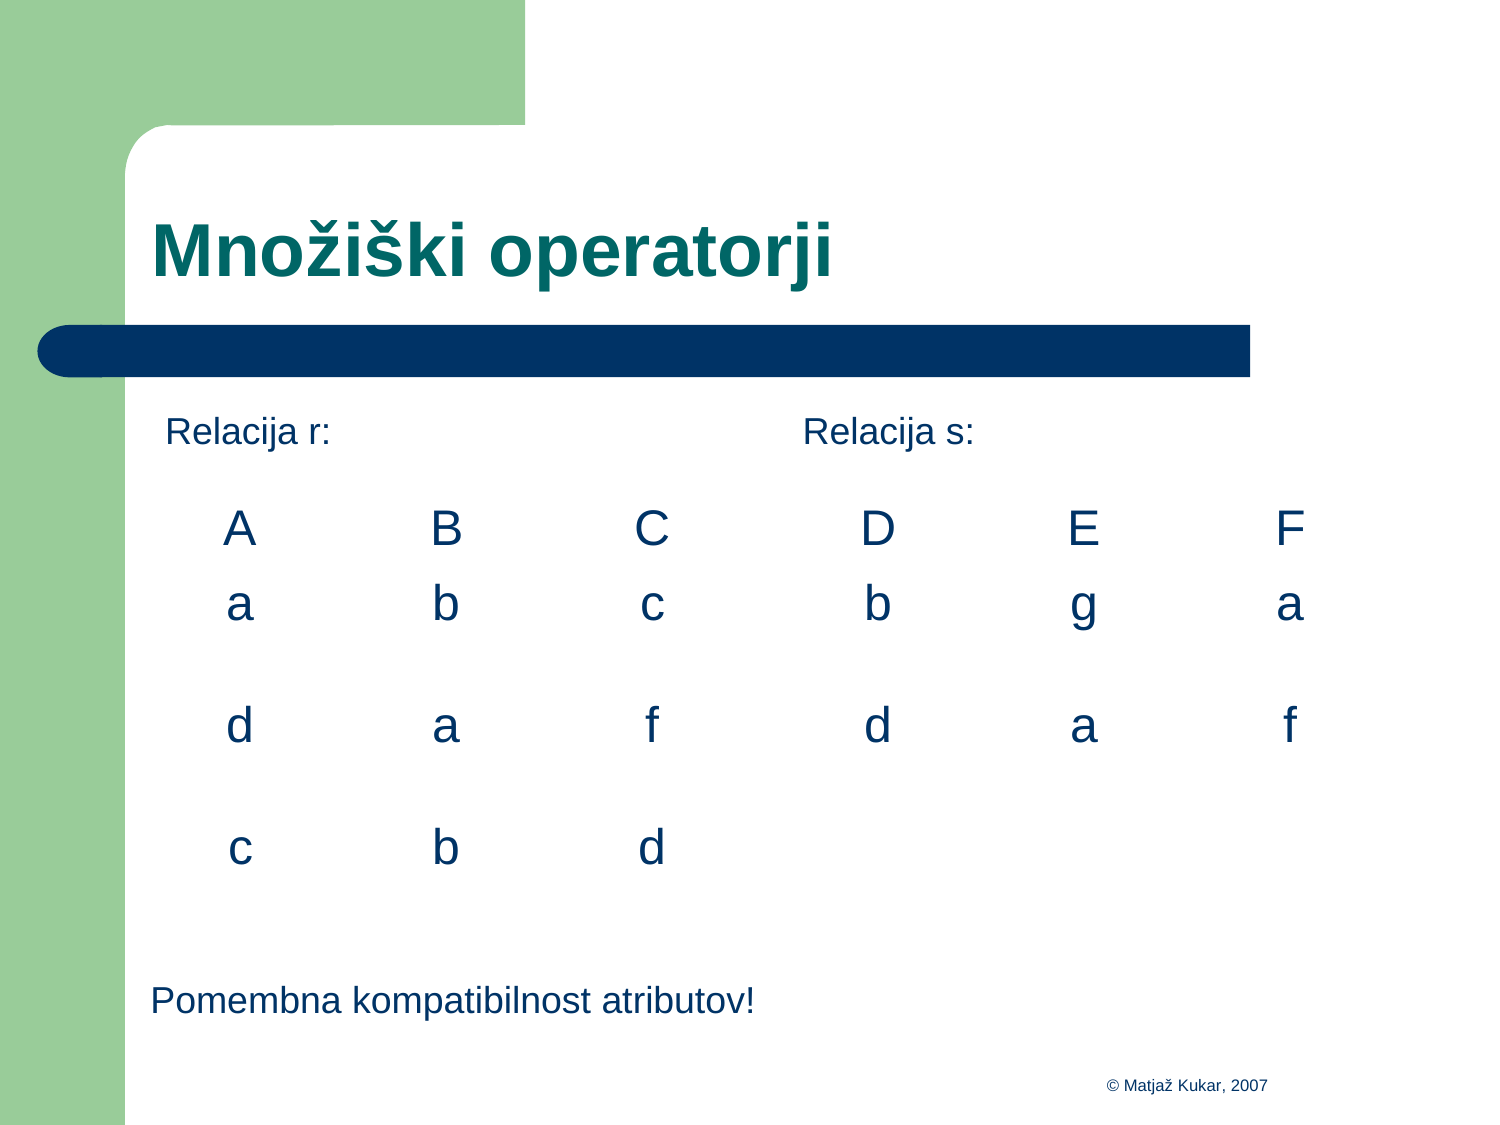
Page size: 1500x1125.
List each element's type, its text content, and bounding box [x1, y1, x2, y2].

table_header C [550, 488, 756, 563]
table_cell f [1187, 685, 1393, 806]
table_cell g [981, 563, 1187, 685]
table_cell b [344, 807, 550, 928]
table_header B [344, 488, 550, 563]
title Množiški operatorji [136, 136, 1414, 301]
table_cell f [550, 685, 756, 807]
table_header D [775, 488, 981, 563]
table_cell a [1187, 563, 1393, 685]
table_cell a [137, 563, 344, 685]
text_box Relacija s: [787, 399, 991, 461]
table_cell b [344, 563, 550, 685]
table_header A [137, 488, 344, 563]
table_cell a [981, 685, 1187, 806]
table_cell b [775, 563, 981, 685]
table_header E [981, 488, 1187, 563]
table_cell d [775, 685, 981, 806]
text_box Pomembna kompatibilnost atributov! [135, 968, 771, 1029]
table_cell a [344, 685, 550, 807]
table_cell d [137, 685, 344, 807]
table_cell d [550, 807, 756, 928]
table_cell c [137, 807, 344, 928]
text_box Relacija r: [150, 399, 347, 461]
table_header F [1187, 488, 1393, 563]
table_cell c [550, 563, 756, 685]
text_box © Matjaž Kukar, 2007 [949, 1025, 1426, 1103]
